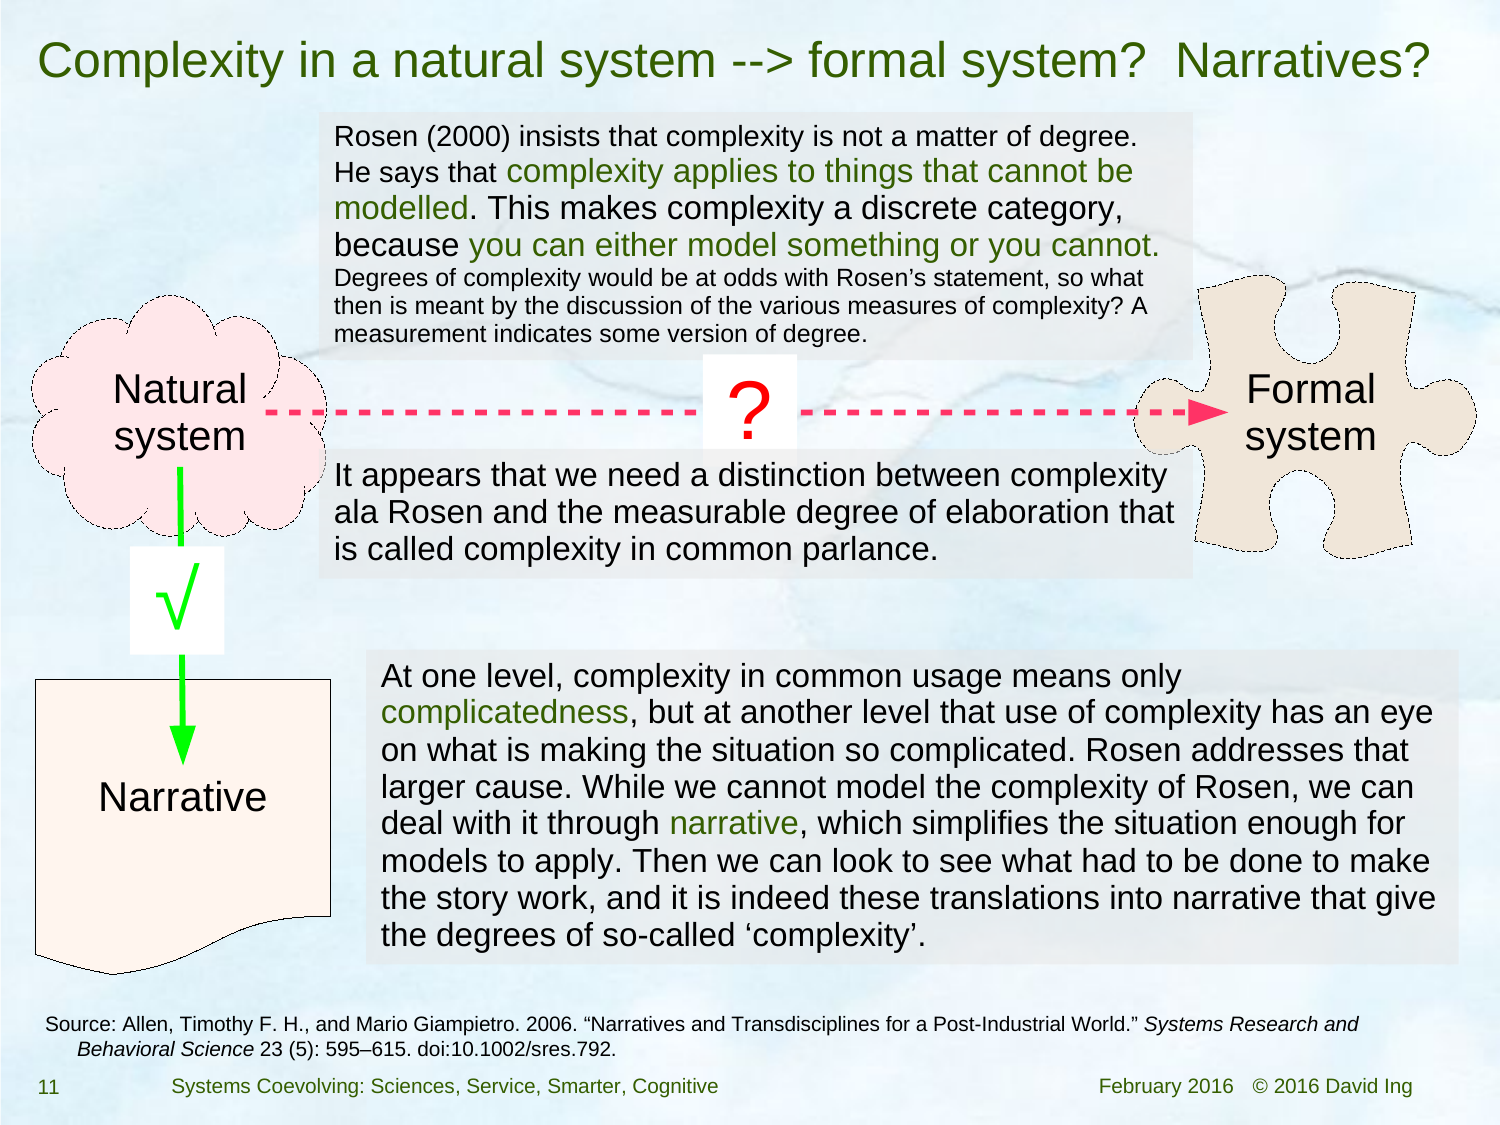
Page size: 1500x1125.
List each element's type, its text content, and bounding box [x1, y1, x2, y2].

text_box At one level, complexity in common usage means only complicatedness, but at another level that use of complexity has an eye on what is making the situation so complicated. Rosen addresses that larger cause. While we cannot model the complexity of Rosen, we can deal with it through narrative, which simplifies the situation enough for models to apply. Then we can look to see what had to be done to make the story work, and it is indeed these translations into narrative that give the degrees of so-called ‘complexity’. [366, 649, 1459, 965]
picture [0, 0, 1500, 1125]
text_box It appears that we need a distinction between complexity ala Rosen and the measurable degree of elaboration that is called complexity in common parlance. [318, 448, 1193, 579]
text_box [1133, 275, 1477, 559]
text_box ? [702, 354, 798, 448]
title Complexity in a natural system --> formal system? Narratives? [37, 37, 1463, 176]
text_box Natural system [94, 358, 266, 467]
text_box Source: Allen, Timothy F. H., and Mario Giampietro. 2006. “Narratives and Transdisciplines for a Post-Industrial World.” Systems Research and Behavioral Science 23 (5): 595–615. doi:10.1002/sres.792. - [30, 1002, 1463, 1052]
text_box [31, 295, 327, 537]
text_box [35, 679, 331, 975]
text_box Rosen (2000) insists that complexity is not a matter of degree. He says that complexity applies to things that cannot be modelled. This makes complexity a discrete category, because you can either model something or you cannot. Degrees of complexity would be at odds with Rosen’s statement, so what then is meant by the discussion of the various measures of complexity? A measurement indicates some version of degree. [318, 112, 1193, 361]
text_box Formal system [1228, 358, 1394, 467]
text_box Narrative [70, 765, 296, 828]
text_box √ [129, 546, 225, 655]
